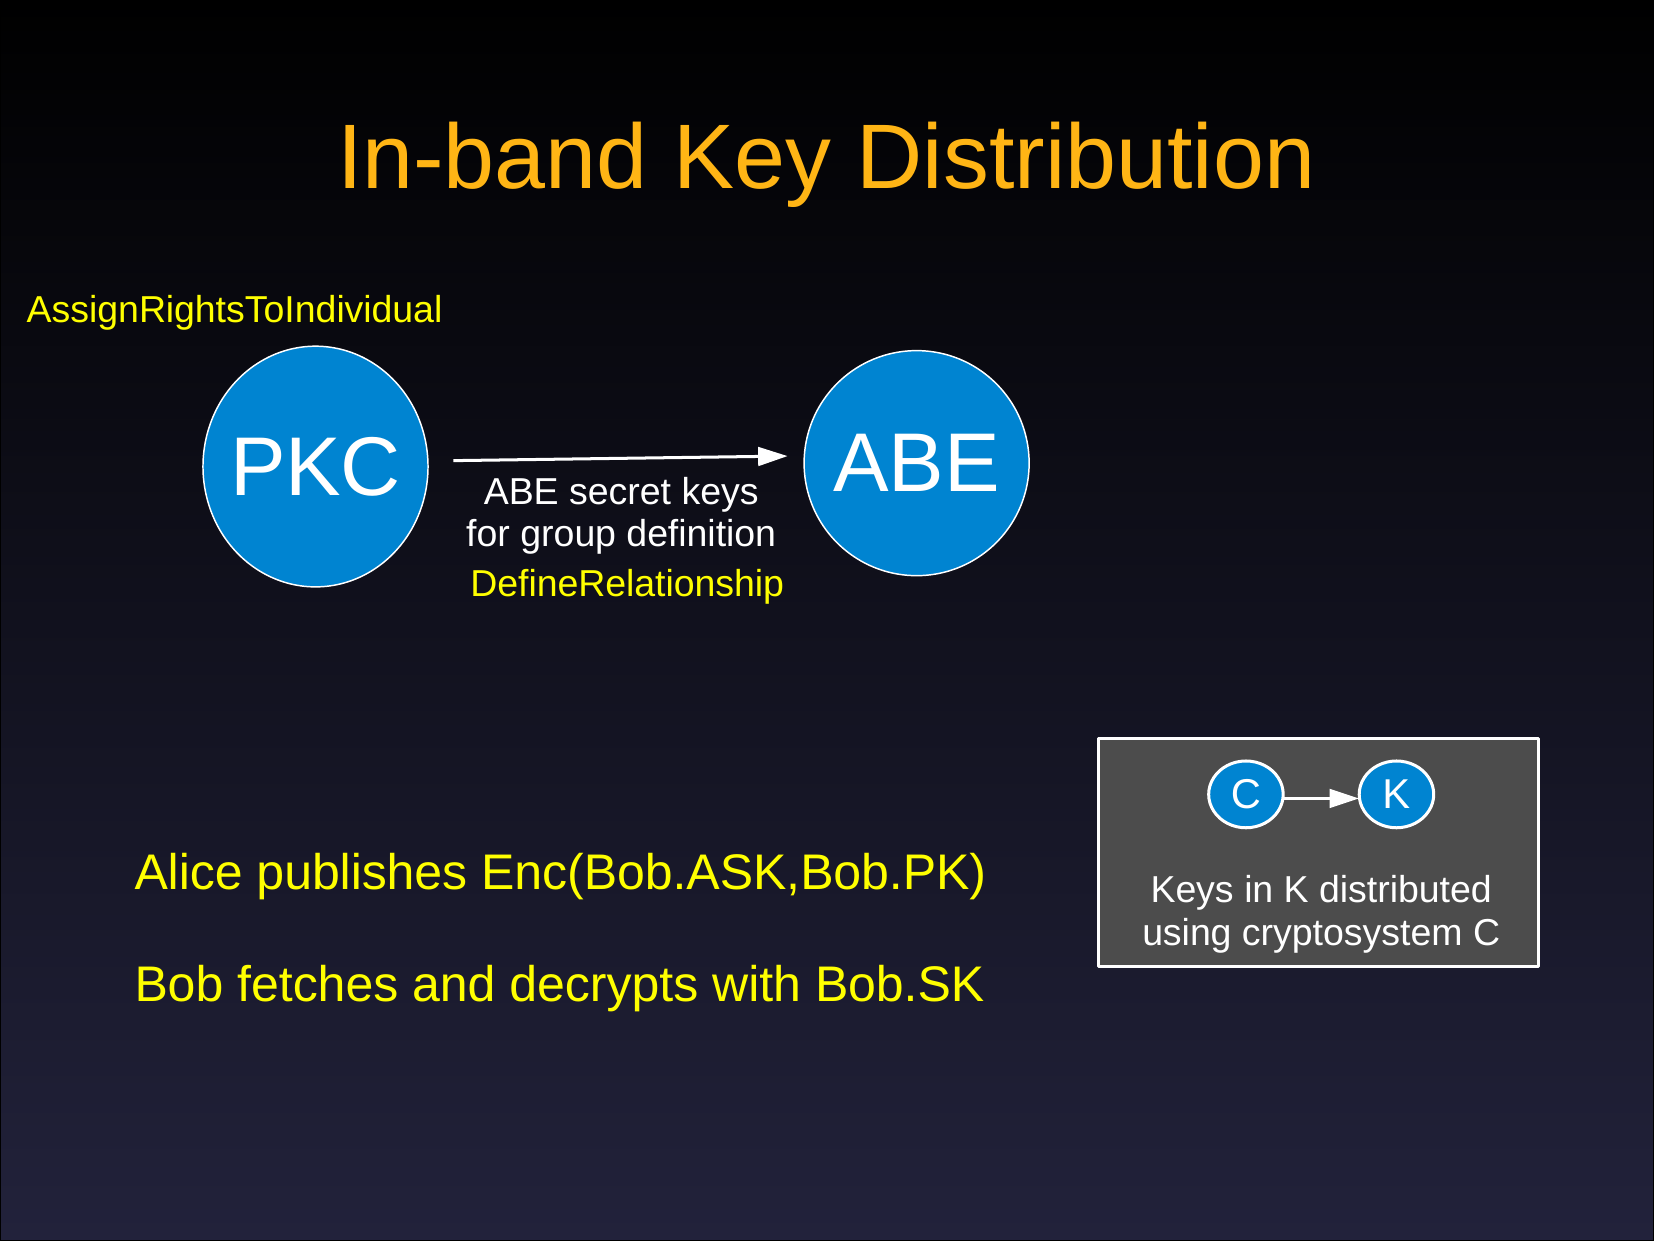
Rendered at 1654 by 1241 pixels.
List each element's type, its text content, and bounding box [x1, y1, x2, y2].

text_box Alice publishes Enc(Bob.ASK,Bob.PK) Bob fetches and decrypts with Bob.SK [119, 836, 1002, 1019]
text_box AssignRightsToIndividual [11, 280, 457, 338]
text_box PKC [202, 346, 429, 587]
text_box ABE [804, 350, 1030, 576]
text_box DefineRelationship [455, 554, 799, 612]
text_box Keys in K distributed using cryptosystem C [1096, 873, 1547, 949]
text_box [1098, 738, 1539, 873]
text_box [1098, 949, 1539, 967]
title In-band Key Distribution [82, 53, 1571, 261]
text_box C [1208, 760, 1284, 828]
text_box ABE secret keys for group definition [451, 463, 791, 563]
text_box K [1359, 760, 1434, 828]
